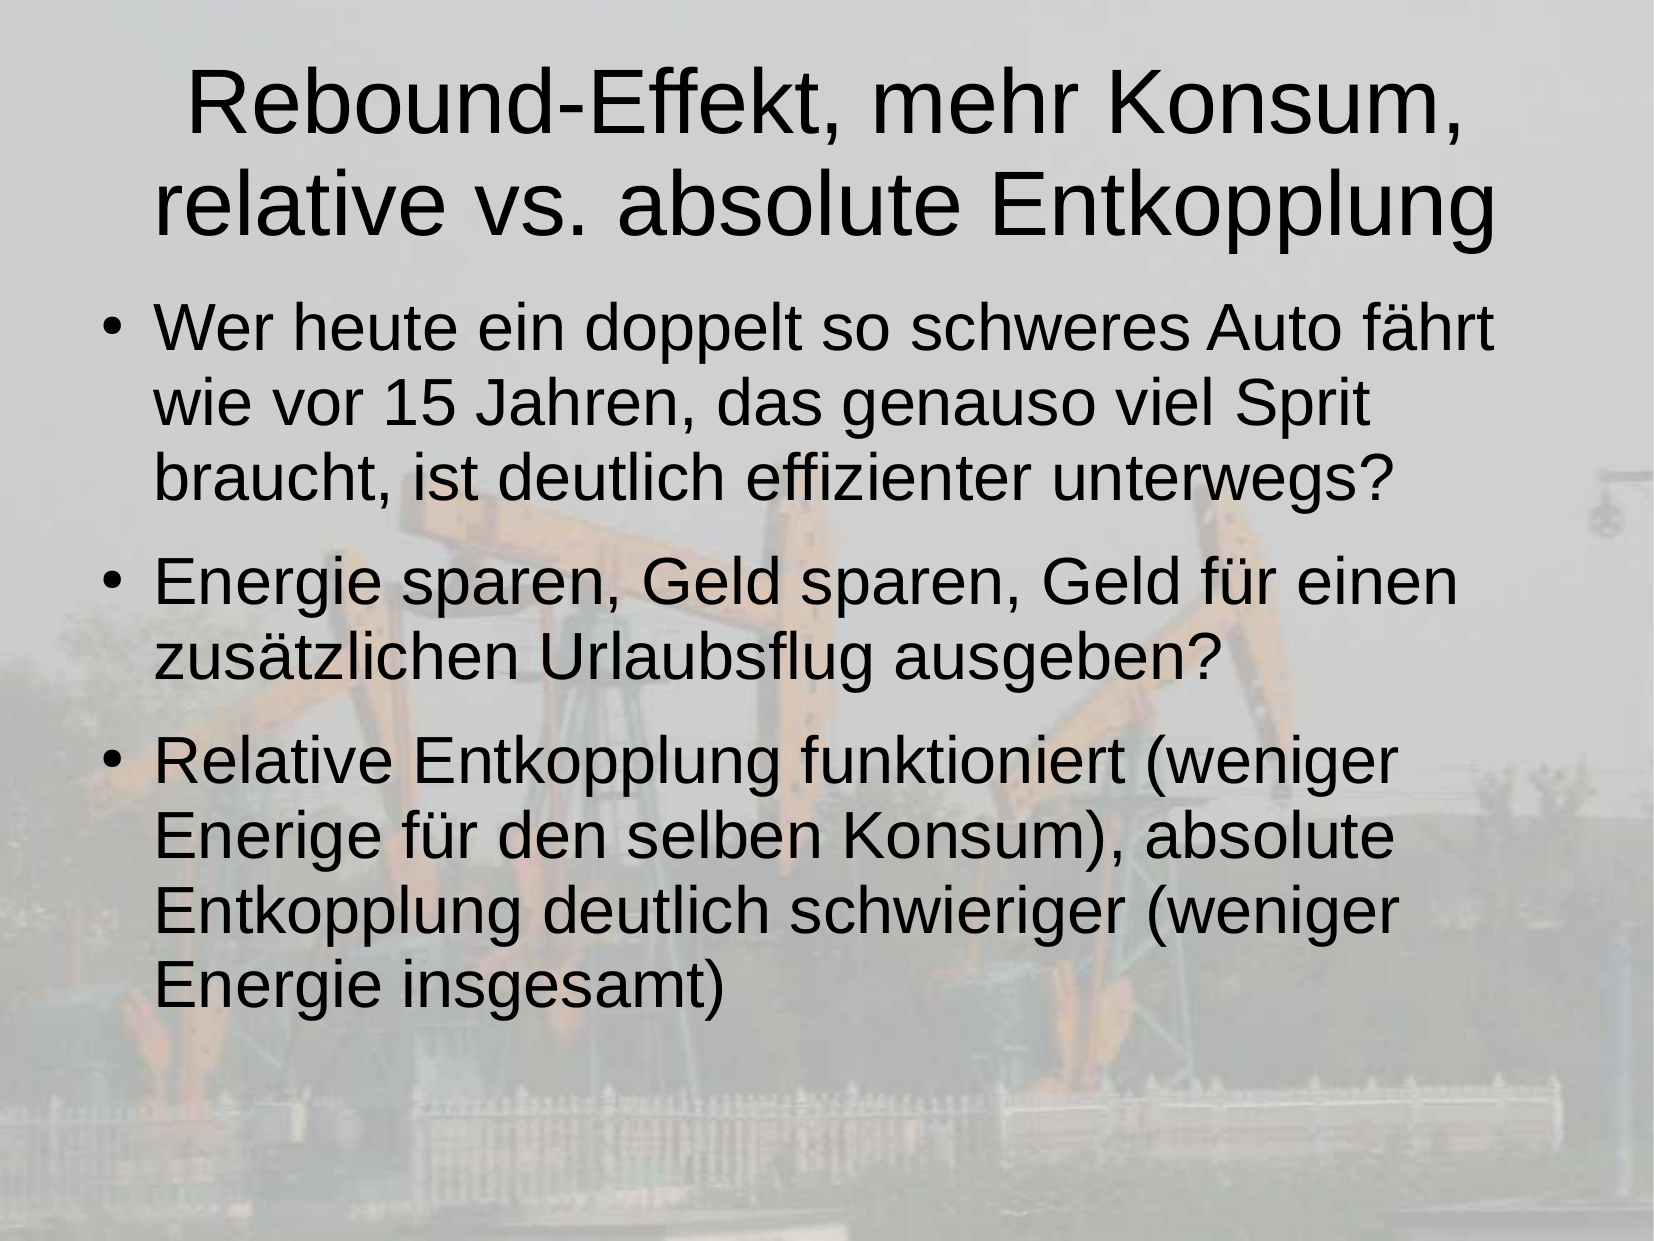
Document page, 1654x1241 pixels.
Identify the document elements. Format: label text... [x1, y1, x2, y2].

picture [0, 0, 1654, 1241]
list Wer heute ein doppelt so schweres Auto fährt wie vor 15 Jahren, das genauso viel Sprit braucht, ist deutlich effizienter unterwegs? Energie sparen, Geld sparen, Geld für einen zusätzlichen Urlaubsflug ausgeben? Relative Entkopplung funktioniert (weniger Enerige für den selben Konsum), absolute Entkopplung deutlich schwieriger (weniger Energie insgesamt) [82, 290, 1571, 1109]
title Rebound-Effekt, mehr Konsum, relative vs. absolute Entkopplung [82, 49, 1571, 257]
